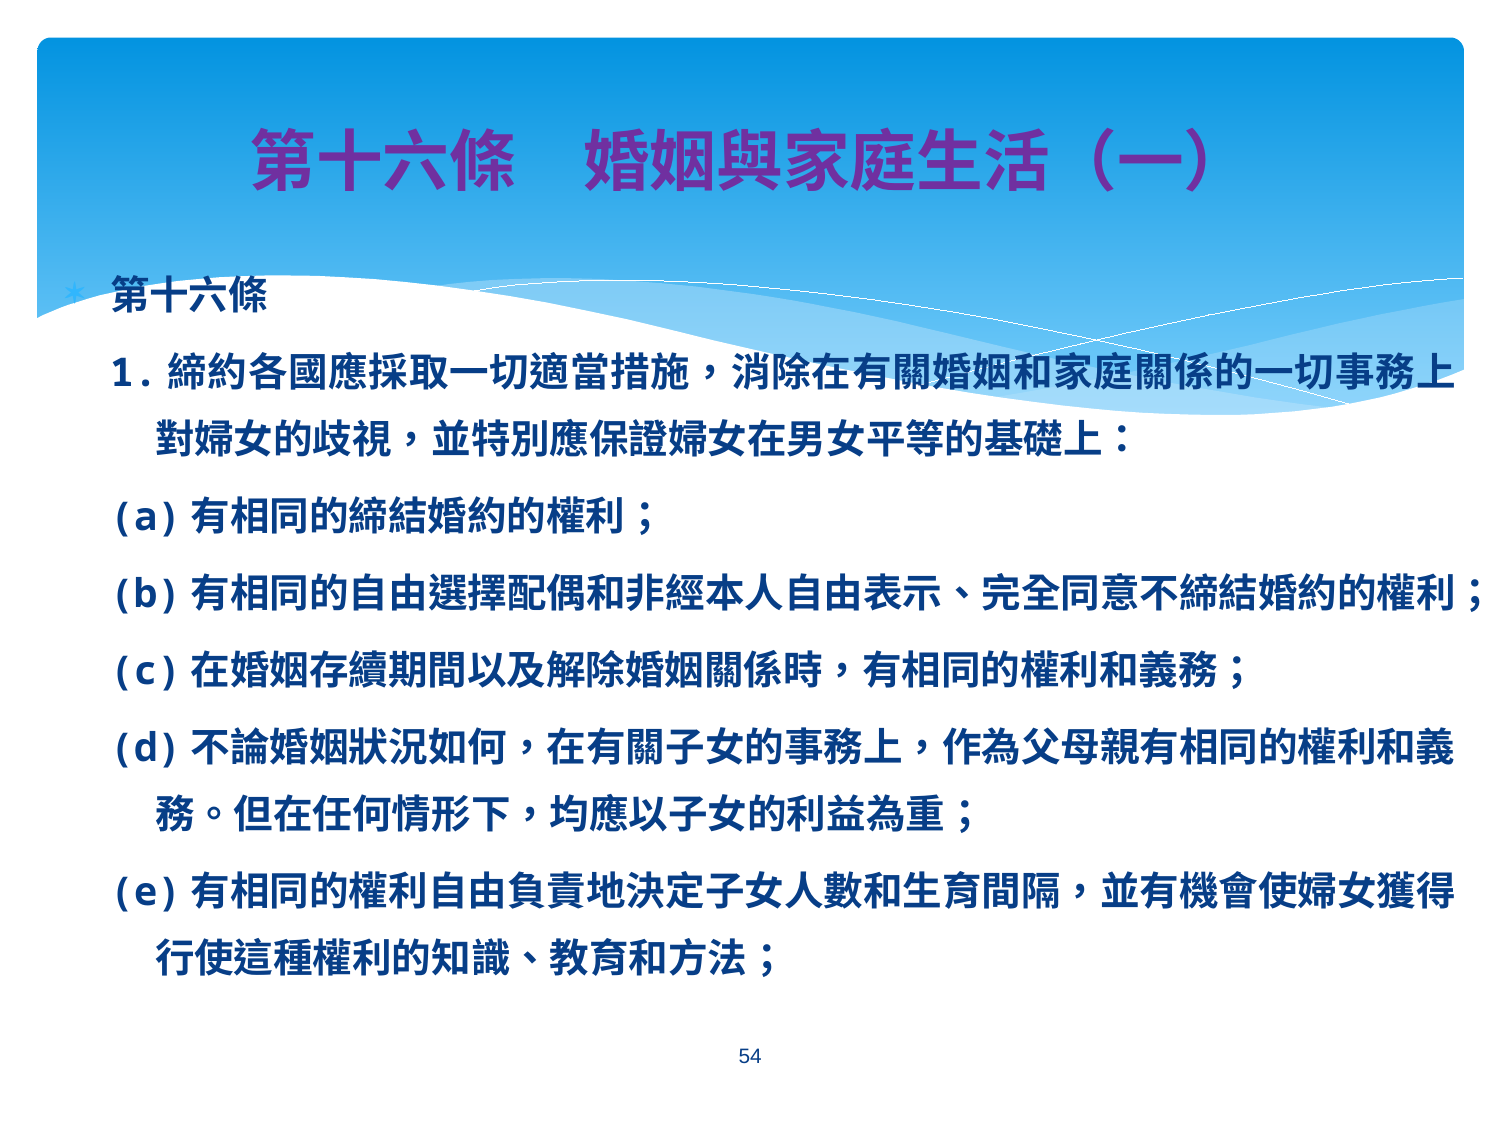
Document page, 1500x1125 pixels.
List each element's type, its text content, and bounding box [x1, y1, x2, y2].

text_box 54 [654, 1025, 846, 1086]
list 第十六條 1.締約各國應採取一切適當措施，消除在有關婚姻和家庭關係的一切事務上對婦女的歧視，並特別應保證婦女在男女平等的基礎上： (a)有相同的締結婚約的權利； (b)有相同的自由選擇配偶和非經本人自由表示、完全同意不締結婚約的權利； (c)在婚姻存續期間以及解除婚姻關係時，有相同的權利和義務； (d)不論婚姻狀況如何，在有關子女的事務上，作為父母親有相同的權利和義務。但在任何情形下，均應以子女的利益為重； (e)有相同的權利自由負責地決定子女人數和生育間隔，並有機會使婦女獲得行使這種權利的知識、教育和方法； [50, 243, 1471, 1051]
title 第十六條 婚姻與家庭生活（一） [75, 55, 1426, 262]
